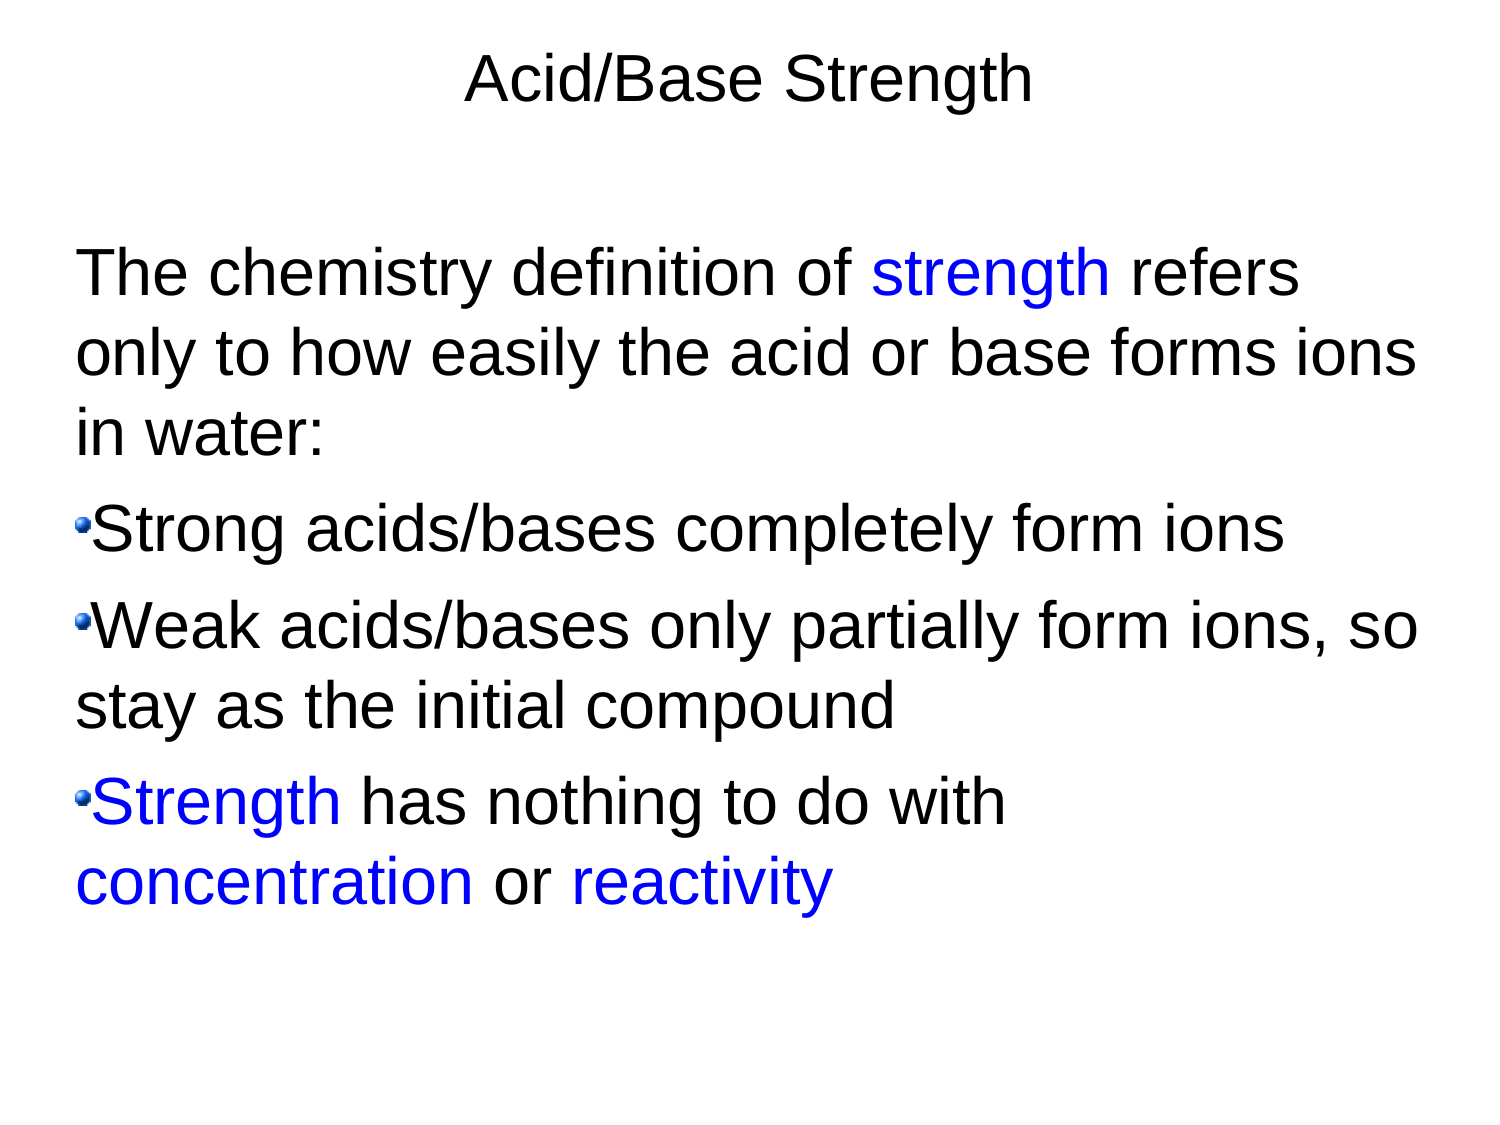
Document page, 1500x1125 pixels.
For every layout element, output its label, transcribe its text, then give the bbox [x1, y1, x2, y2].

subtitle Acid/Base Strength The chemistry definition of strength refers only to how easily the acid or base forms ions in water: Strong acids/bases completely form ions Weak acids/bases only partially form ions, so stay as the initial compound Strength has nothing to do with concentration or reactivity [75, 35, 1426, 1015]
